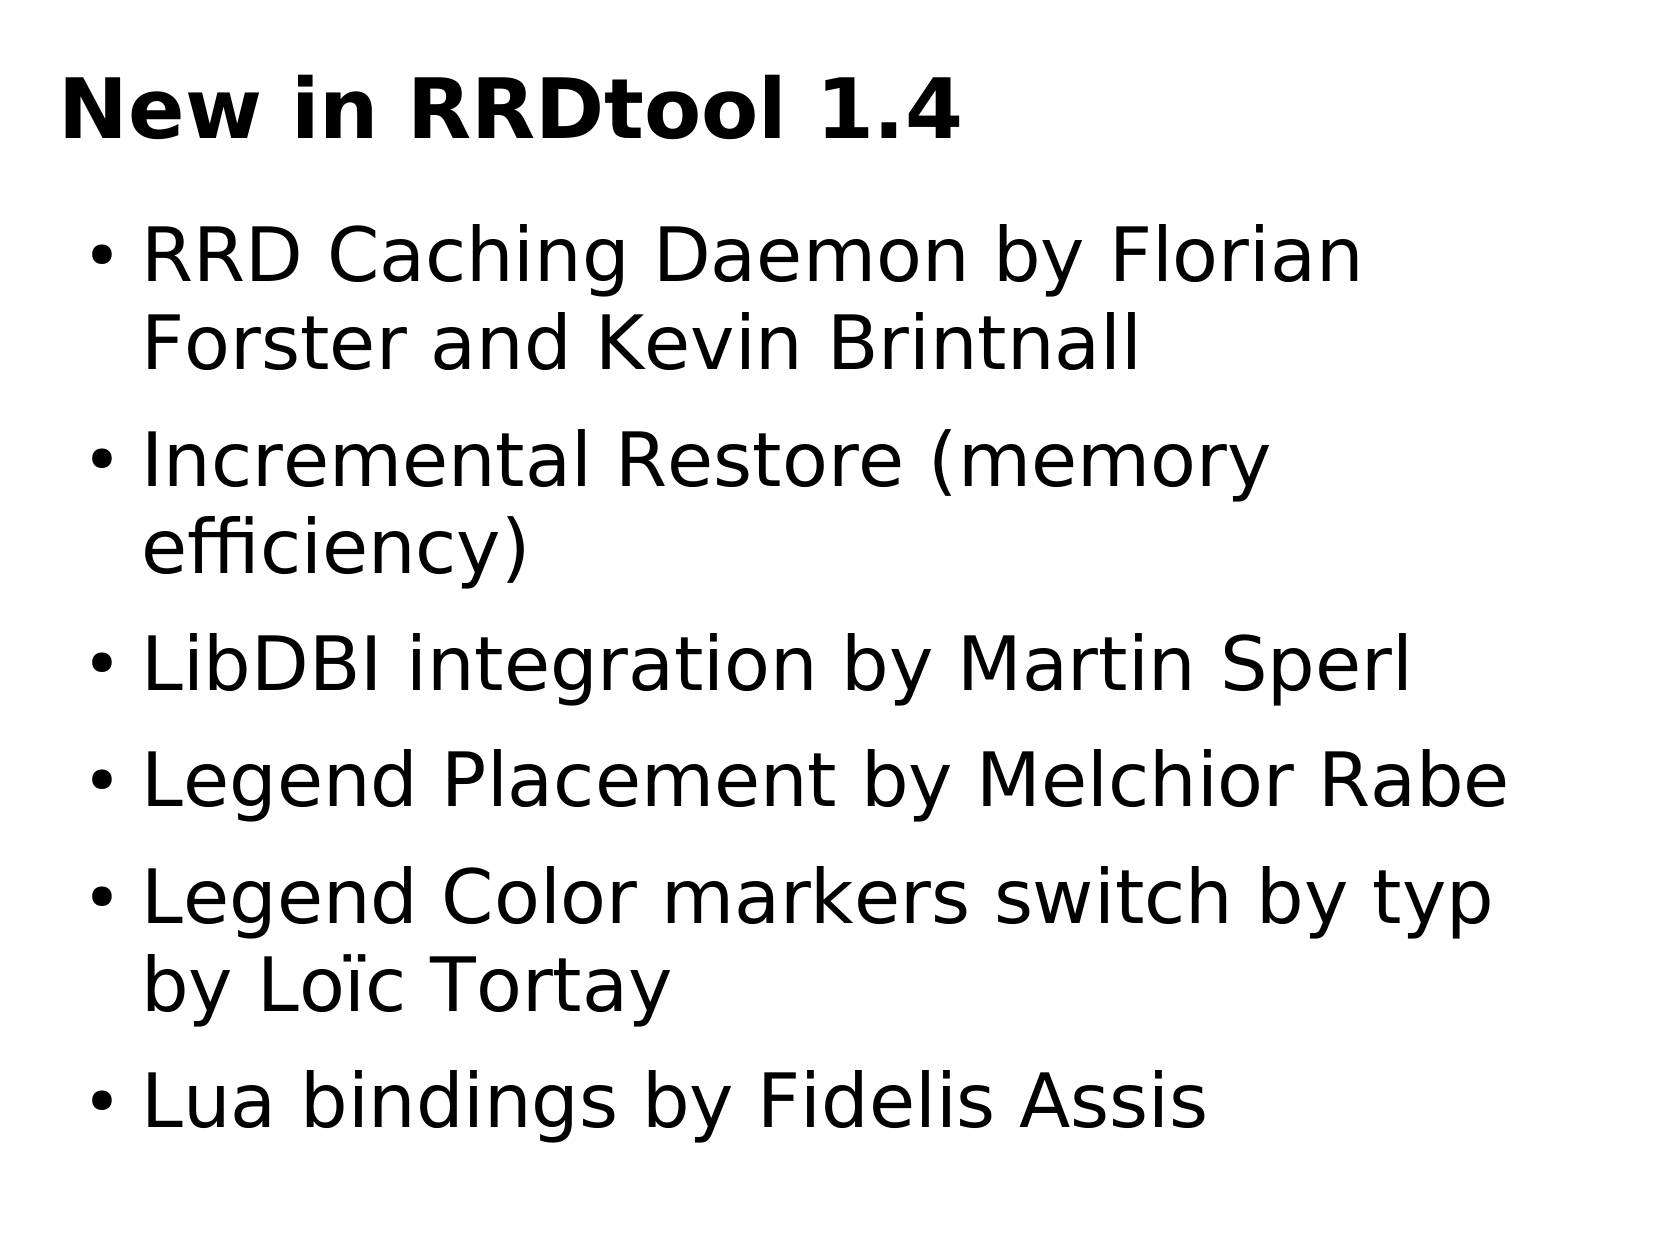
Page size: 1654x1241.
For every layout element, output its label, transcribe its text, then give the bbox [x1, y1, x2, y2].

list RRD Caching Daemon by Florian Forster and Kevin Brintnall Incremental Restore (memory efficiency) LibDBI integration by Martin Sperl Legend Placement by Melchior Rabe Legend Color markers switch by typ by Loïc Tortay Lua bindings by Fidelis Assis [70, 212, 1591, 1146]
title New in RRDtool 1.4 [59, 35, 1607, 185]
